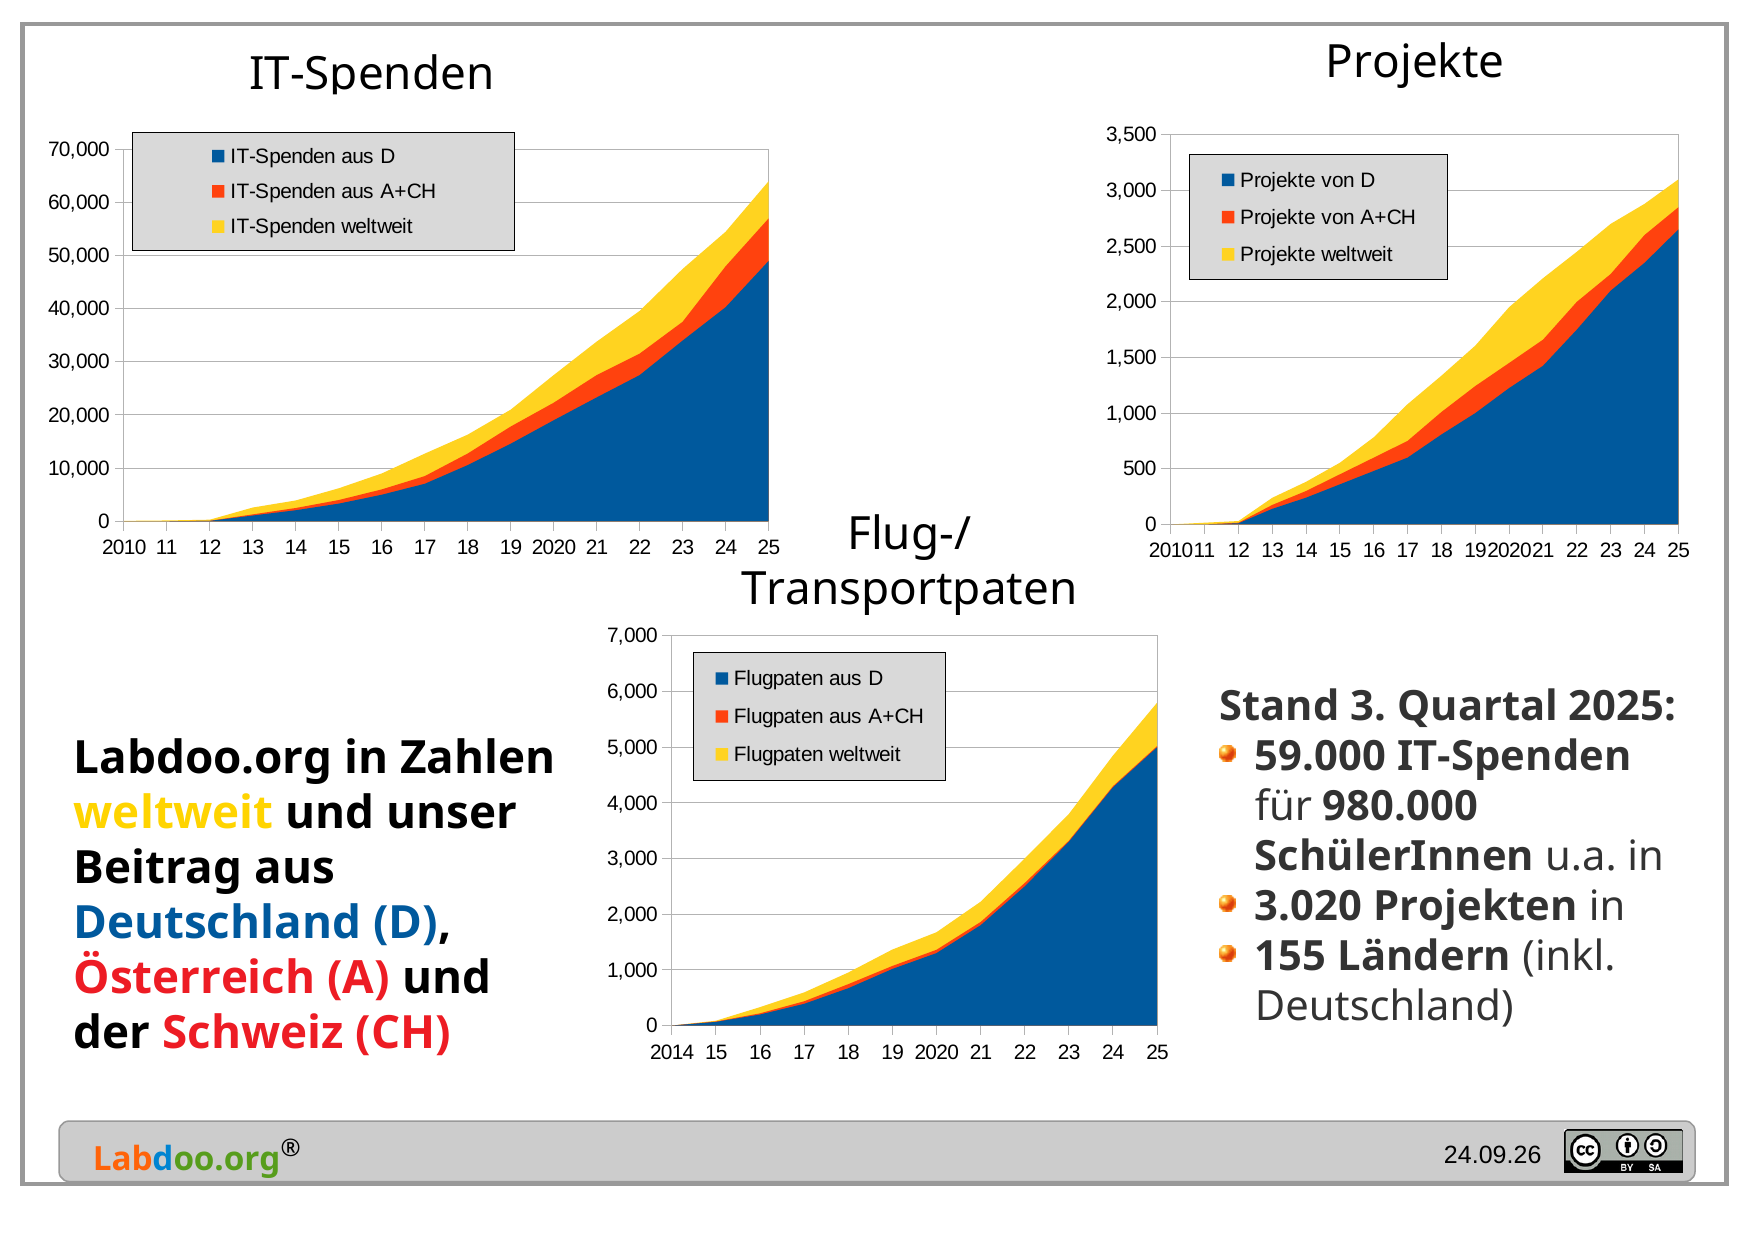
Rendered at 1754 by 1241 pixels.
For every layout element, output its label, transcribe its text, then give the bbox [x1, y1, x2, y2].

chart [586, 94, 1693, 1076]
text_box Labdoo.org in Zahlen weltweit und unser Beitrag aus Deutschland (D), Österreich (A) und der Schweiz (CH) [59, 720, 579, 945]
text_box Projekte [1311, 24, 1536, 94]
text_box Flug-/Transportpaten [720, 496, 1099, 621]
chart [35, 94, 851, 563]
picture [1564, 1129, 1683, 1173]
text_box IT-Spenden [234, 36, 532, 94]
text_box Stand 3. Quartal 2025: 59.000 IT-Spenden für 980.000 SchülerInnen u.a. in 3.020 Projekten in 155 Ländern (inkl. Deutschland) [1204, 671, 1695, 1087]
text_box Labdoo.org® [78, 1103, 1155, 1182]
